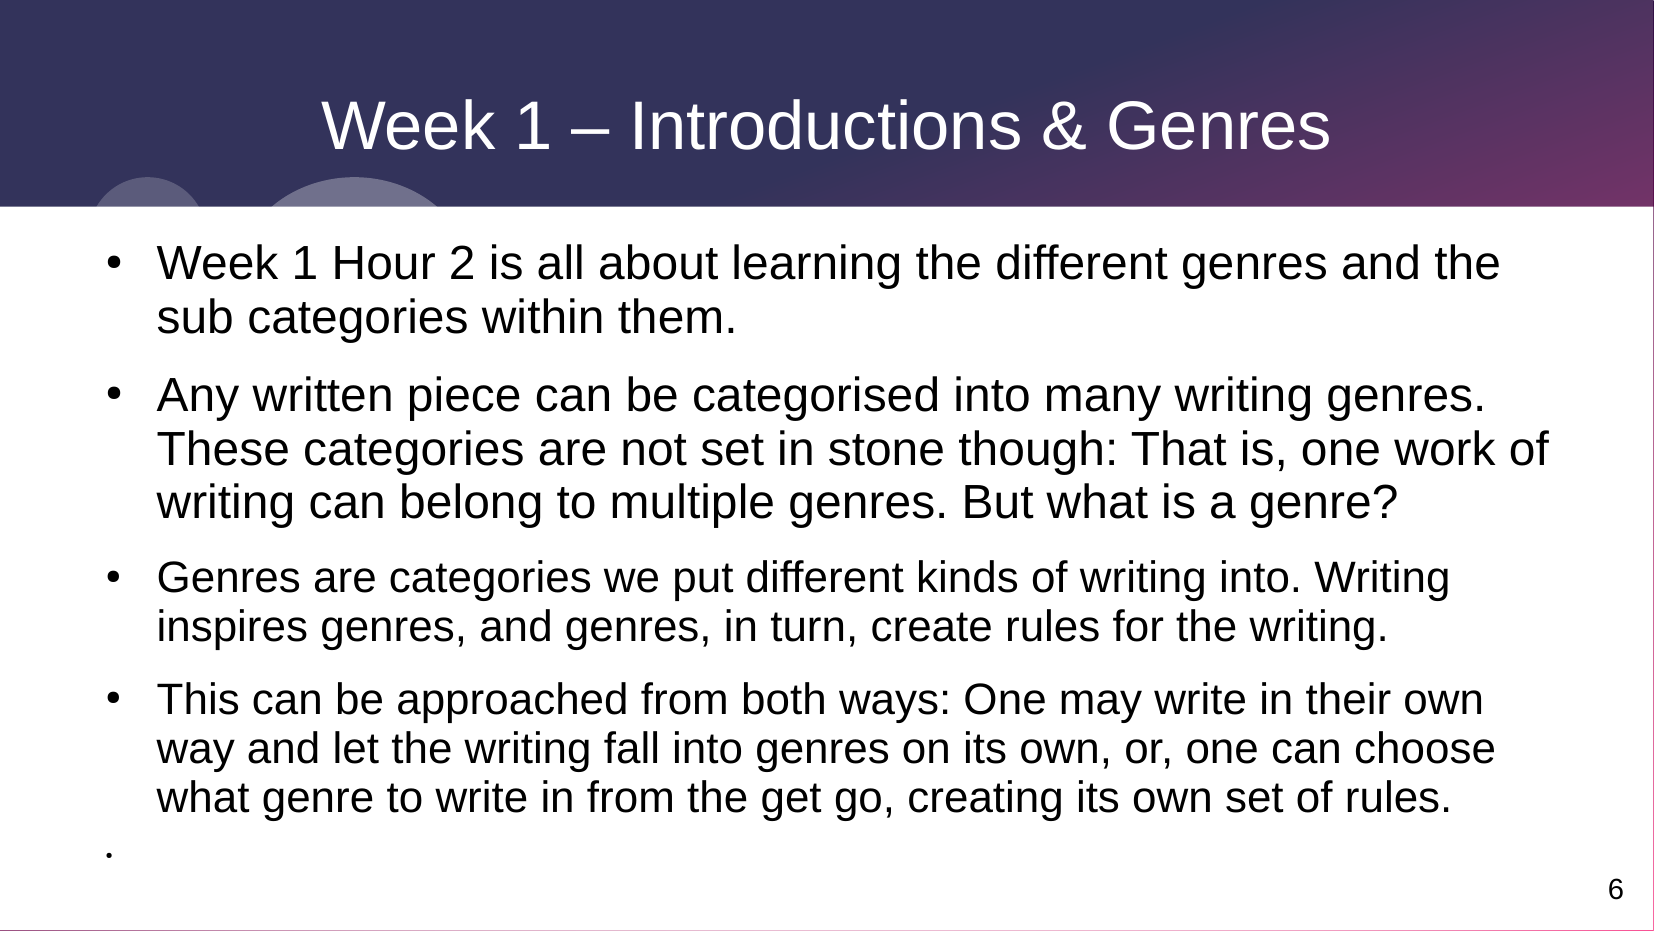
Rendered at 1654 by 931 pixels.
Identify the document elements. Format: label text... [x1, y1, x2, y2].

list Week 1 Hour 2 is all about learning the different genres and the sub categories within them. Any written piece can be categorised into many writing genres. These categories are not set in stone though: That is, one work of writing can belong to multiple genres. But what is a genre? Genres are categories we put different kinds of writing into. Writing inspires genres, and genres, in turn, create rules for the writing. This can be approached from both ways: One may write in their own way and let the writing fall into genres on its own, or, one can choose what genre to write in from the get go, creating its own set of rules. [88, 236, 1565, 827]
title Week 1 – Introductions & Genres [88, 44, 1565, 207]
